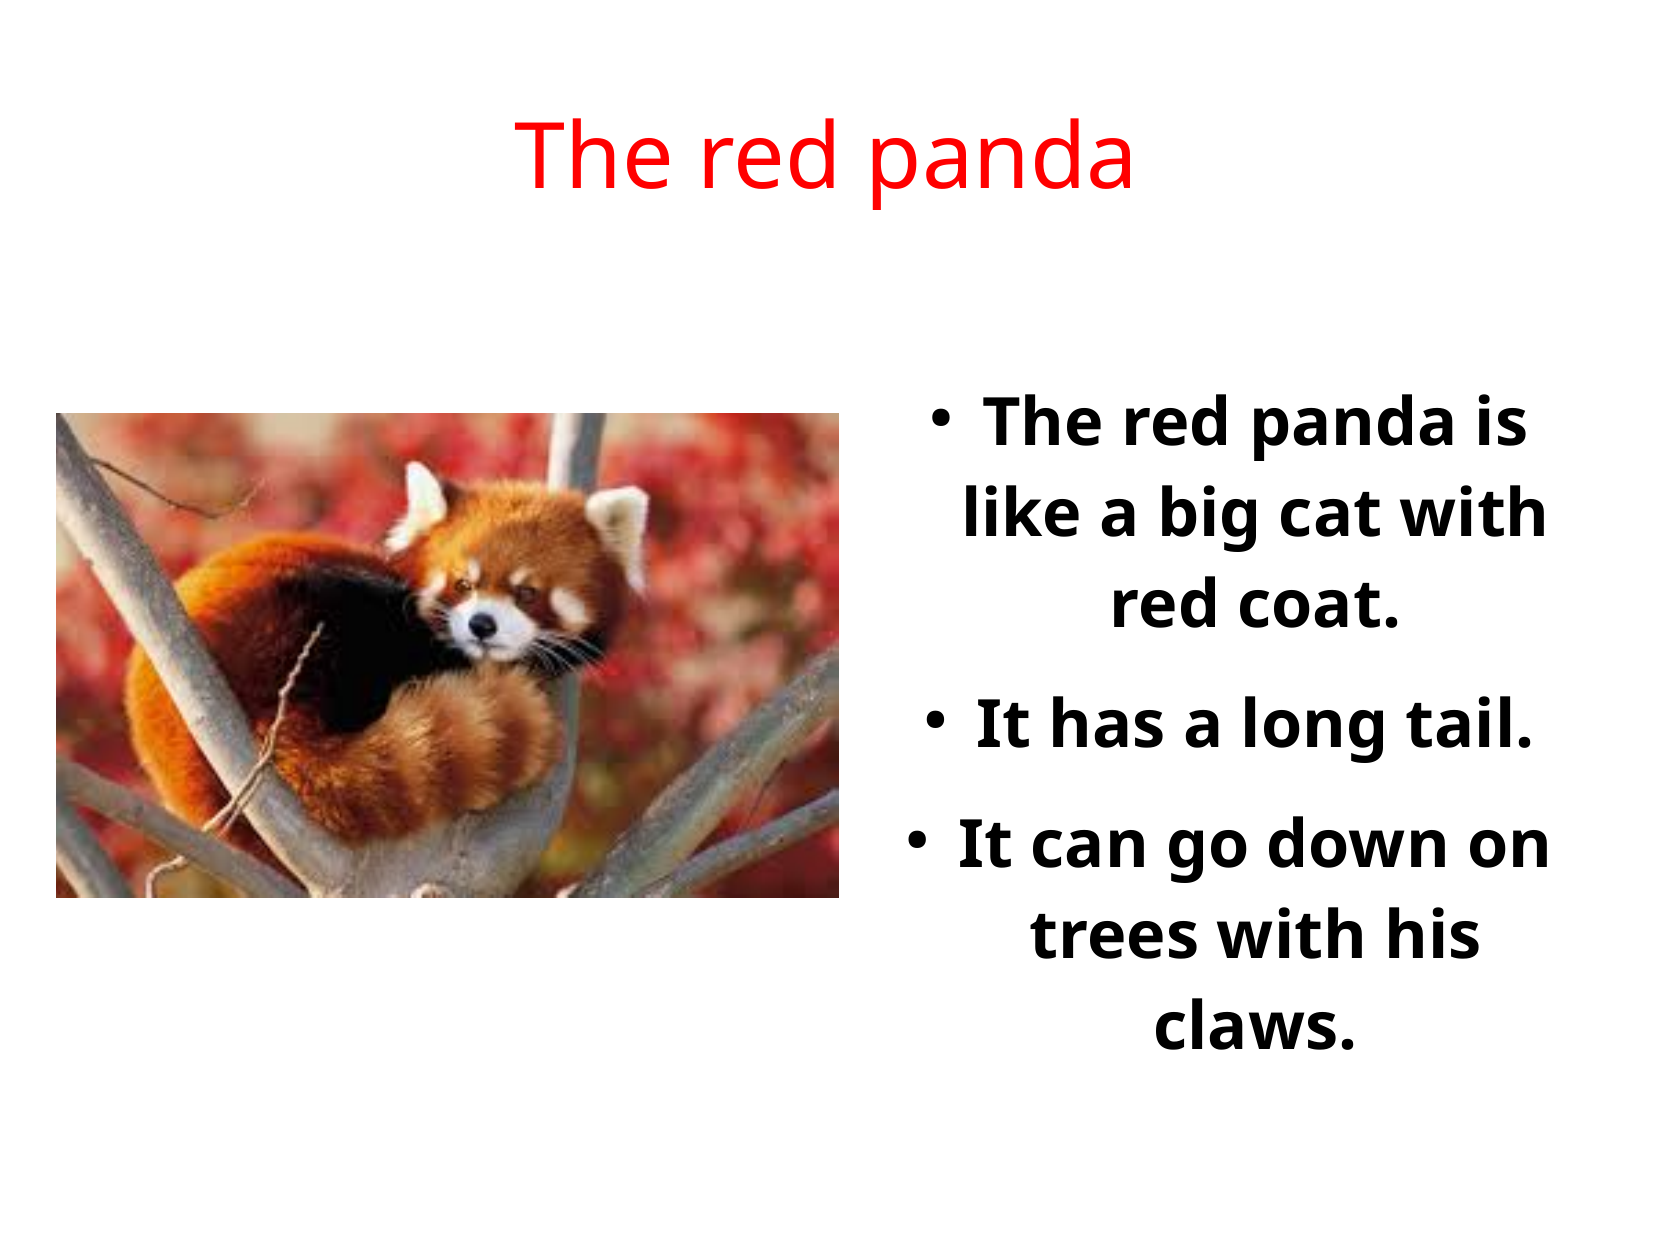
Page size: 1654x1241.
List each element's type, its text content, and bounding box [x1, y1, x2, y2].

title The red panda [82, 49, 1571, 257]
picture [56, 413, 839, 898]
list The red panda is like a big cat with red coat. It has a long tail. It can go down on trees with his claws. [857, 374, 1584, 1094]
